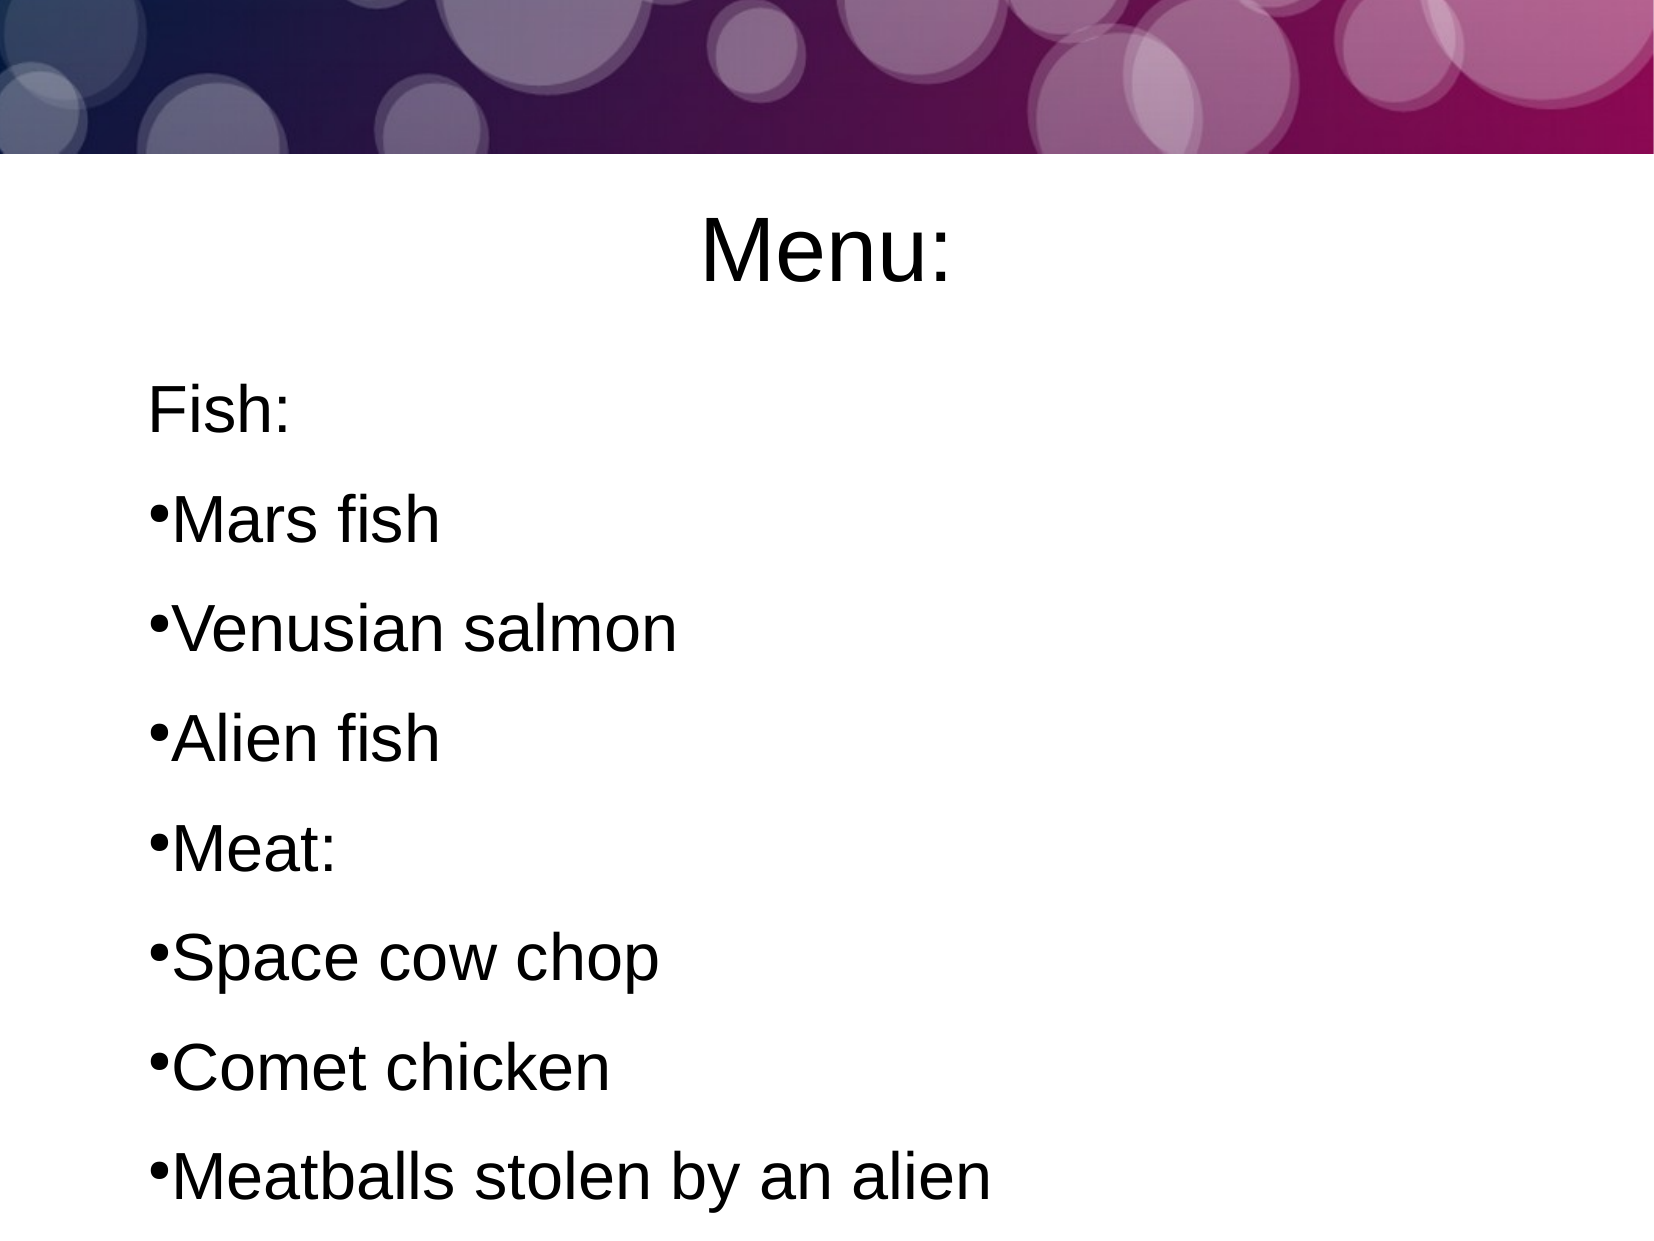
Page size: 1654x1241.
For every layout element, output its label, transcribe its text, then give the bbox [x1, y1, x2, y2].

title Menu: [82, 159, 1571, 331]
list Fish: Mars fish Venusian salmon Alien fish Meat: Space cow chop Comet chicken Meatballs stolen by an alien [70, 366, 1559, 1229]
